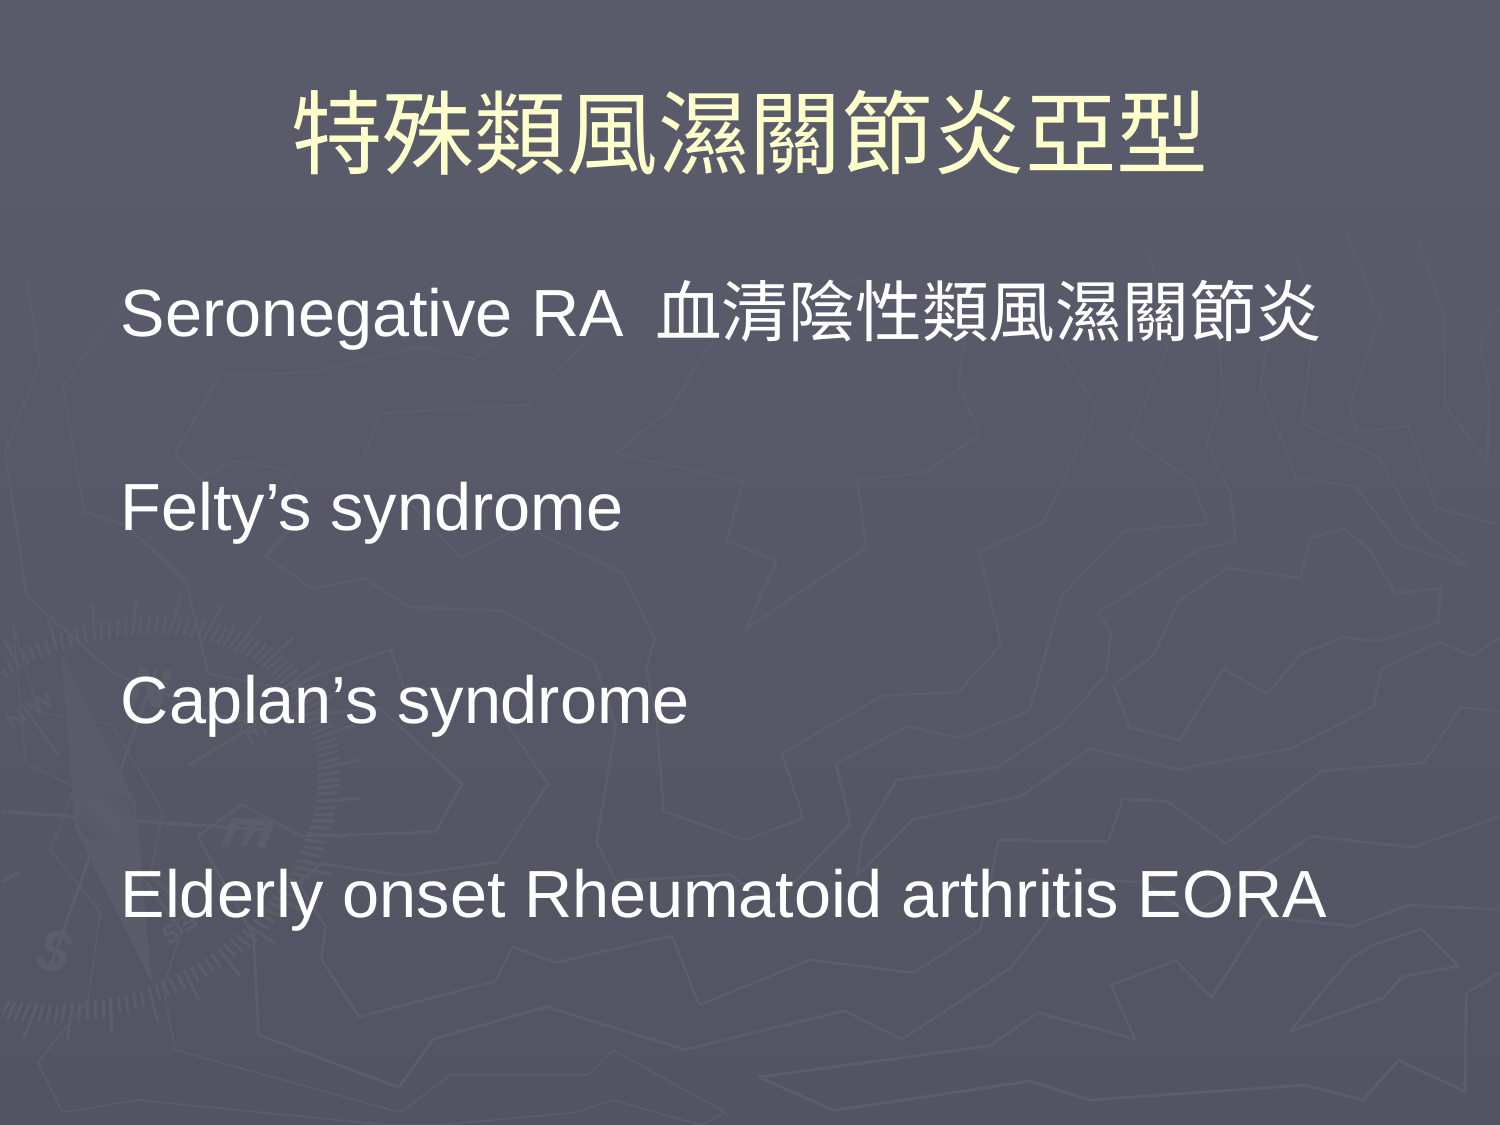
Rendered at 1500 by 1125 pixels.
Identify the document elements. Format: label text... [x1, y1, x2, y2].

title 特殊類風濕關節炎亞型 [49, 37, 1451, 225]
list Seronegative RA 血清陰性類風濕關節炎 Felty’s syndrome Caplan’s syndrome Elderly onset Rheumatoid arthritis EORA [49, 262, 1451, 1001]
